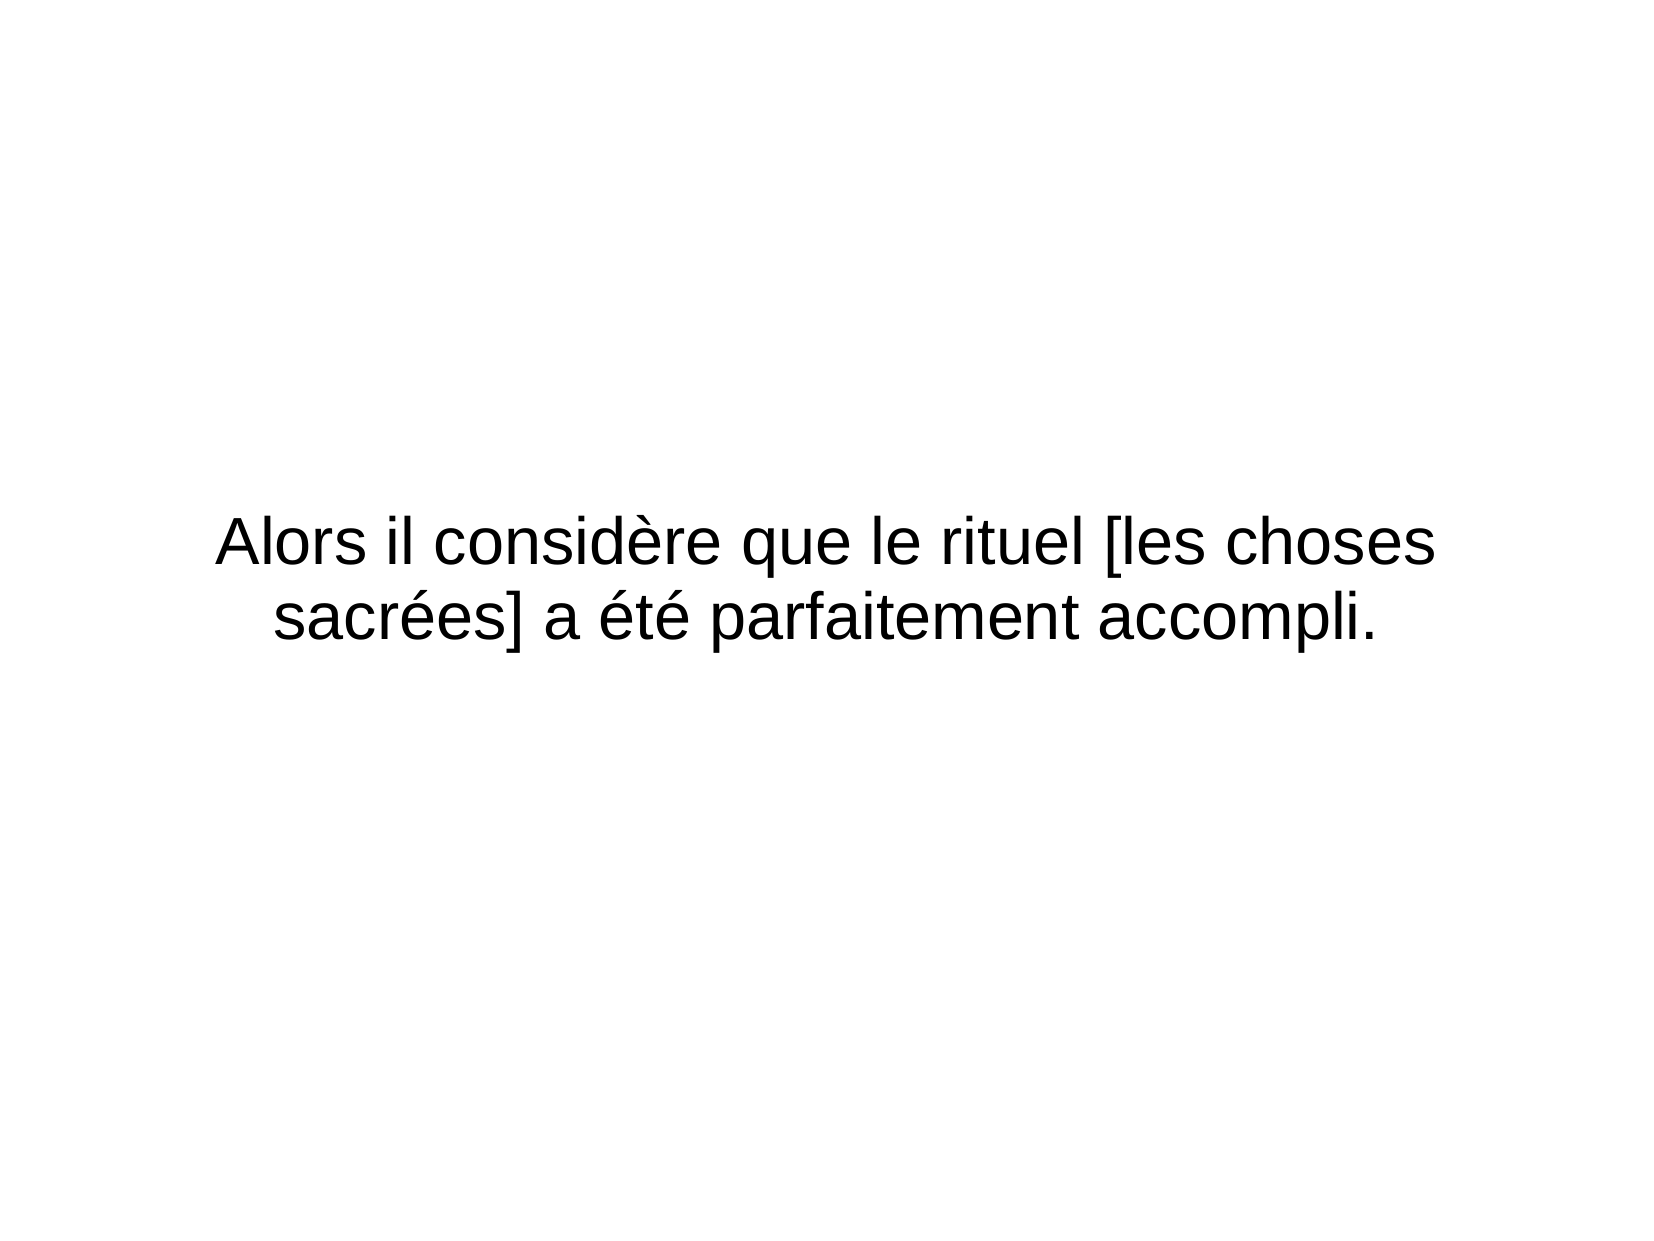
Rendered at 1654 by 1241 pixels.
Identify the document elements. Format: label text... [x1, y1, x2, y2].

subtitle Alors il considère que le rituel [les choses sacrées] a été parfaitement accompli. [82, 56, 1571, 1102]
